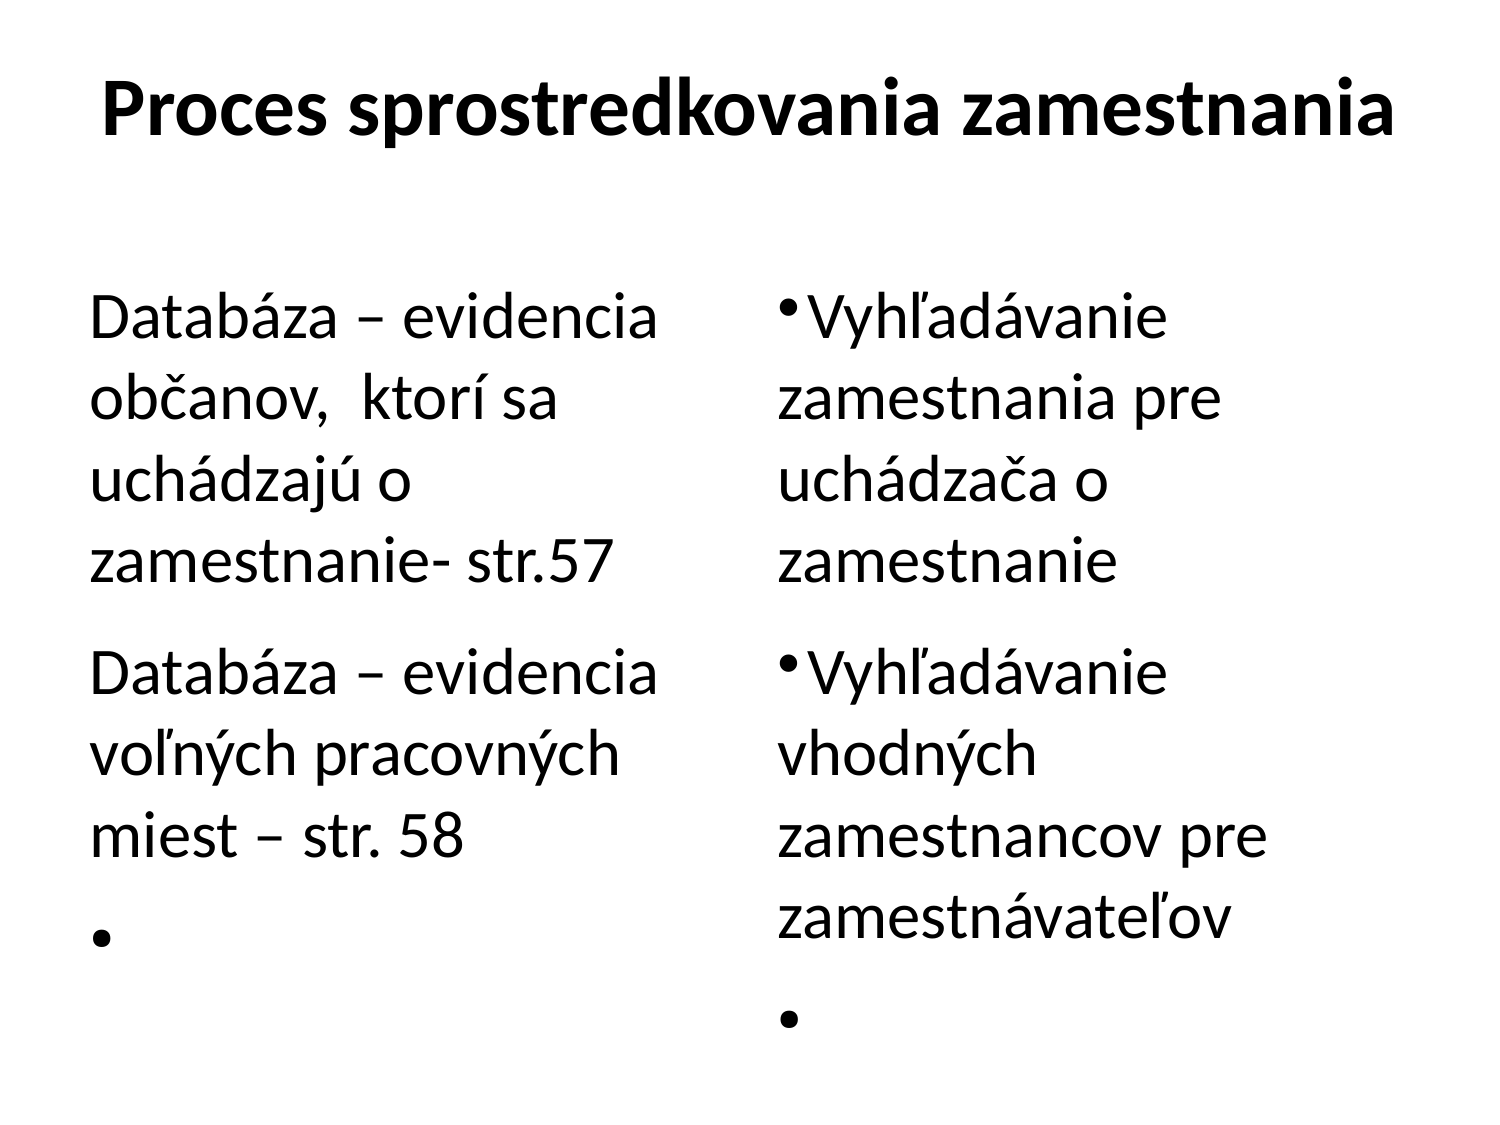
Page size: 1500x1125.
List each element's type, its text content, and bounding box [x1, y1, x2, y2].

title Proces sprostredkovania zamestnania [75, 45, 1425, 233]
list Databáza – evidencia občanov, ktorí sa uchádzajú o zamestnanie- str.57 Databáza – evidencia voľných pracovných miest – str. 58 [75, 262, 738, 1005]
list Vyhľadávanie zamestnania pre uchádzača o zamestnanie Vyhľadávanie vhodných zamestnancov pre zamestnávateľov [762, 262, 1426, 1005]
